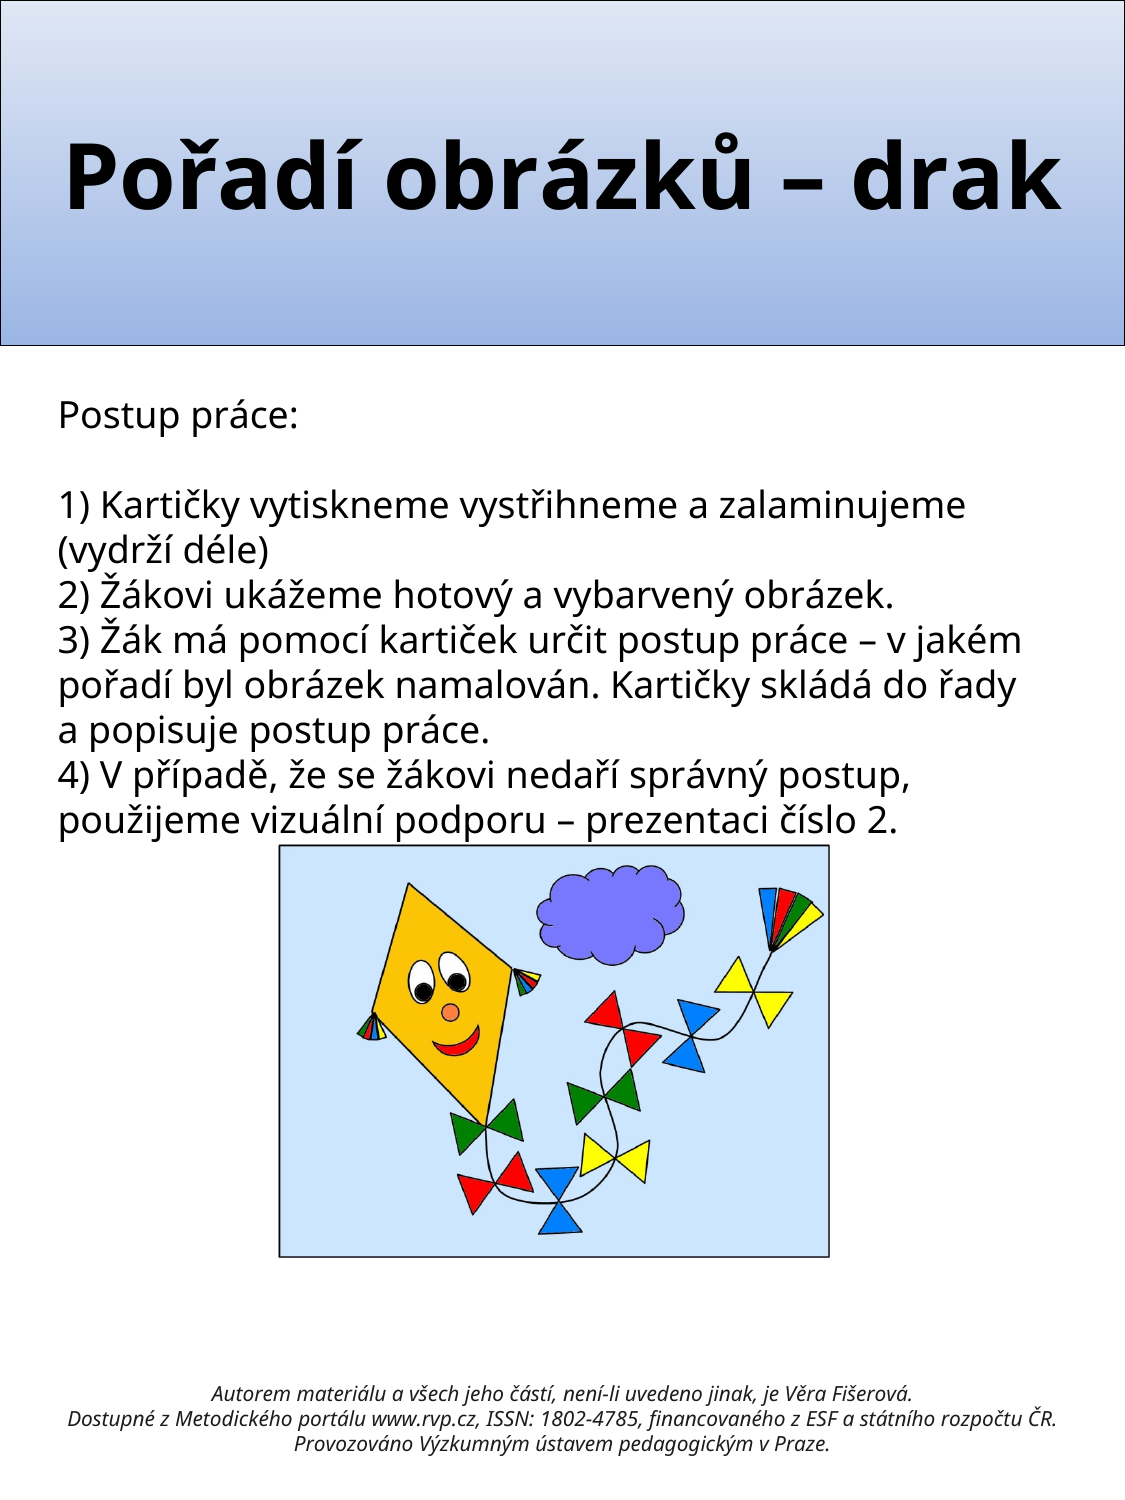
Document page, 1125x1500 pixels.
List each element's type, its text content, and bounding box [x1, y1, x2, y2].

text_box Pořadí obrázků – drak [0, 0, 1125, 346]
picture [278, 844, 830, 1258]
text_box Autorem materiálu a všech jeho částí, není-li uvedeno jinak, je Věra Fišerová. Dostupné z Metodického portálu www.rvp.cz, ISSN: 1802-4785, financovaného z ESF a státního rozpočtu ČR. Provozováno Výzkumným ústavem pedagogickým v Praze. [0, 1387, 1125, 1448]
text_box Postup práce: 1) Kartičky vytiskneme vystřihneme a zalaminujeme (vydrží déle) 2) Žákovi ukážeme hotový a vybarvený obrázek. 3) Žák má pomocí kartiček určit postup práce – v jakém pořadí byl obrázek namalován. Kartičky skládá do řady a popisuje postup práce. 4) V případě, že se žákovi nedaří správný postup, použijeme vizuální podporu – prezentaci číslo 2. [42, 383, 1059, 850]
